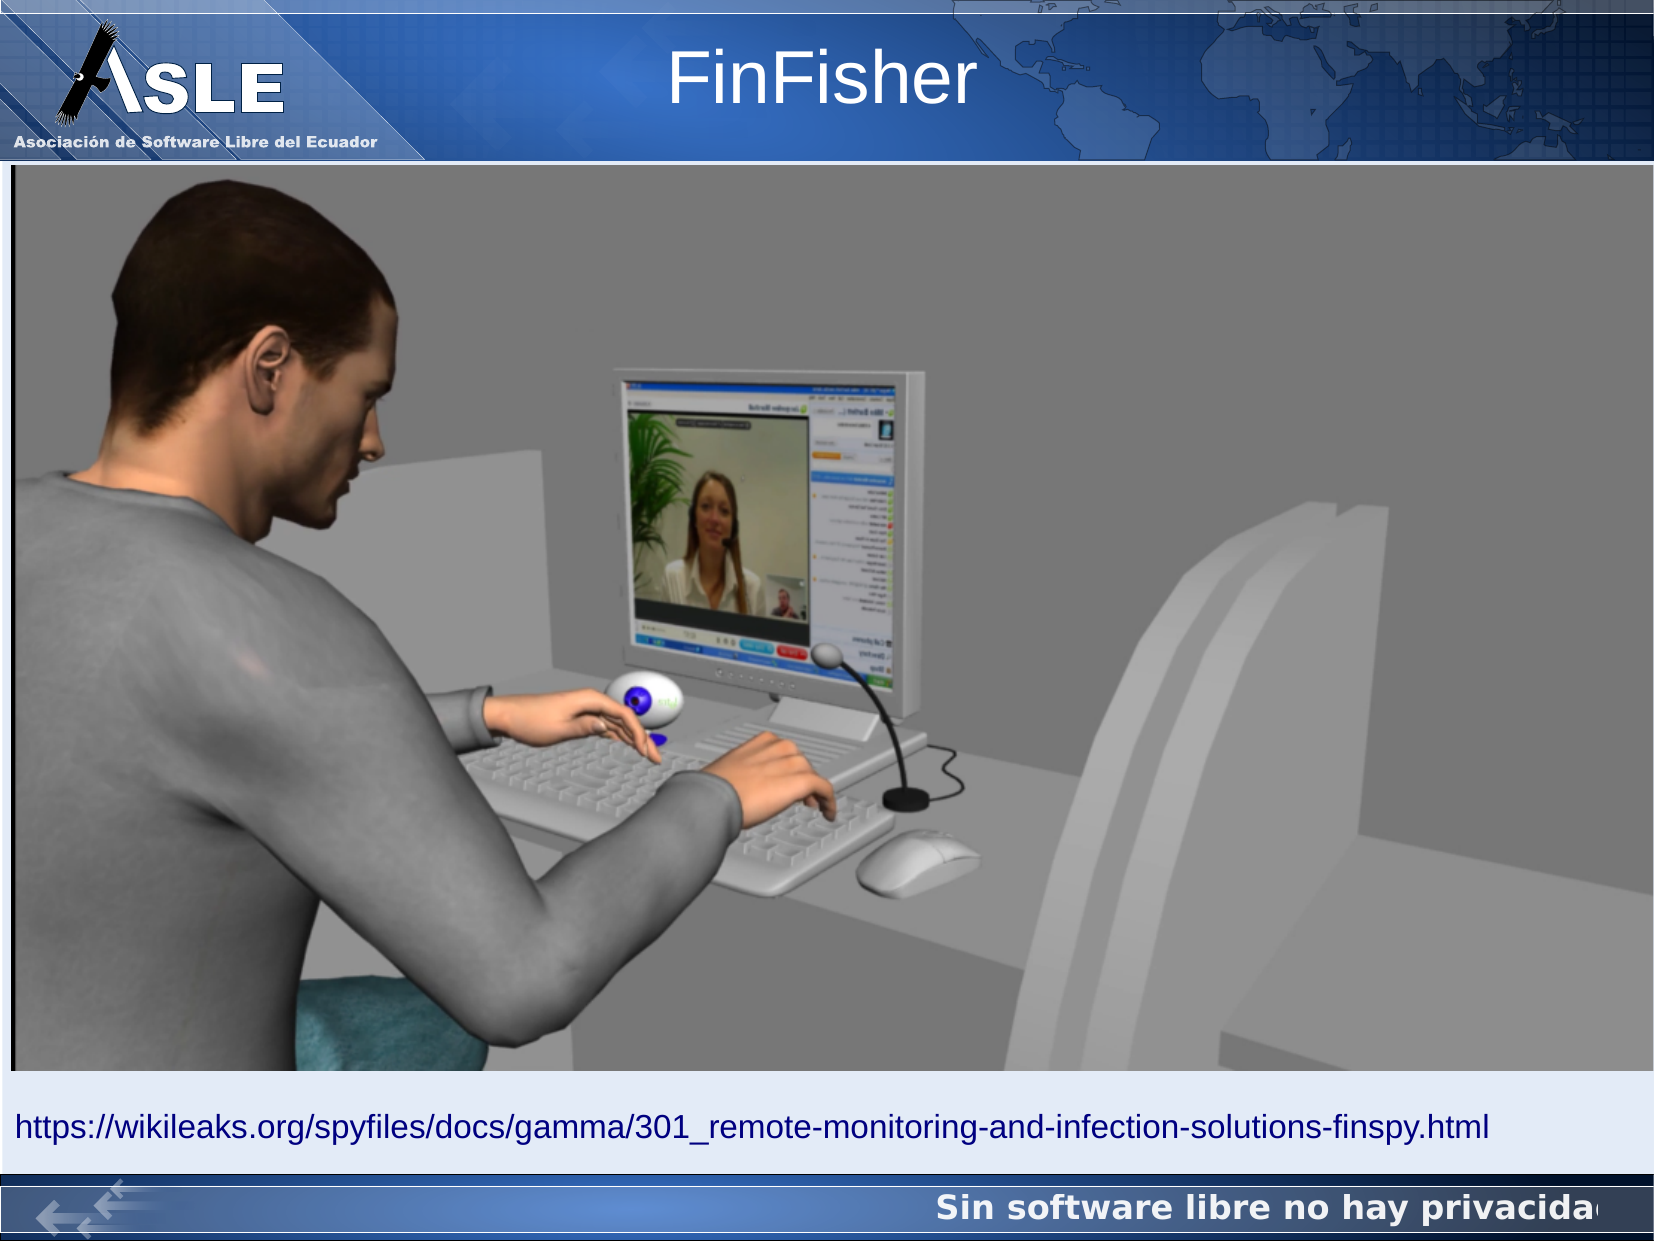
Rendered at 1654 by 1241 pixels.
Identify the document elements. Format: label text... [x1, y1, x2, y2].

text_box https://wikileaks.org/spyfiles/docs/gamma/301_remote-monitoring-and-infection-solutions-finspy.html [0, 1100, 1654, 1158]
picture [11, 165, 1654, 1071]
title FinFisher [23, 26, 1642, 130]
